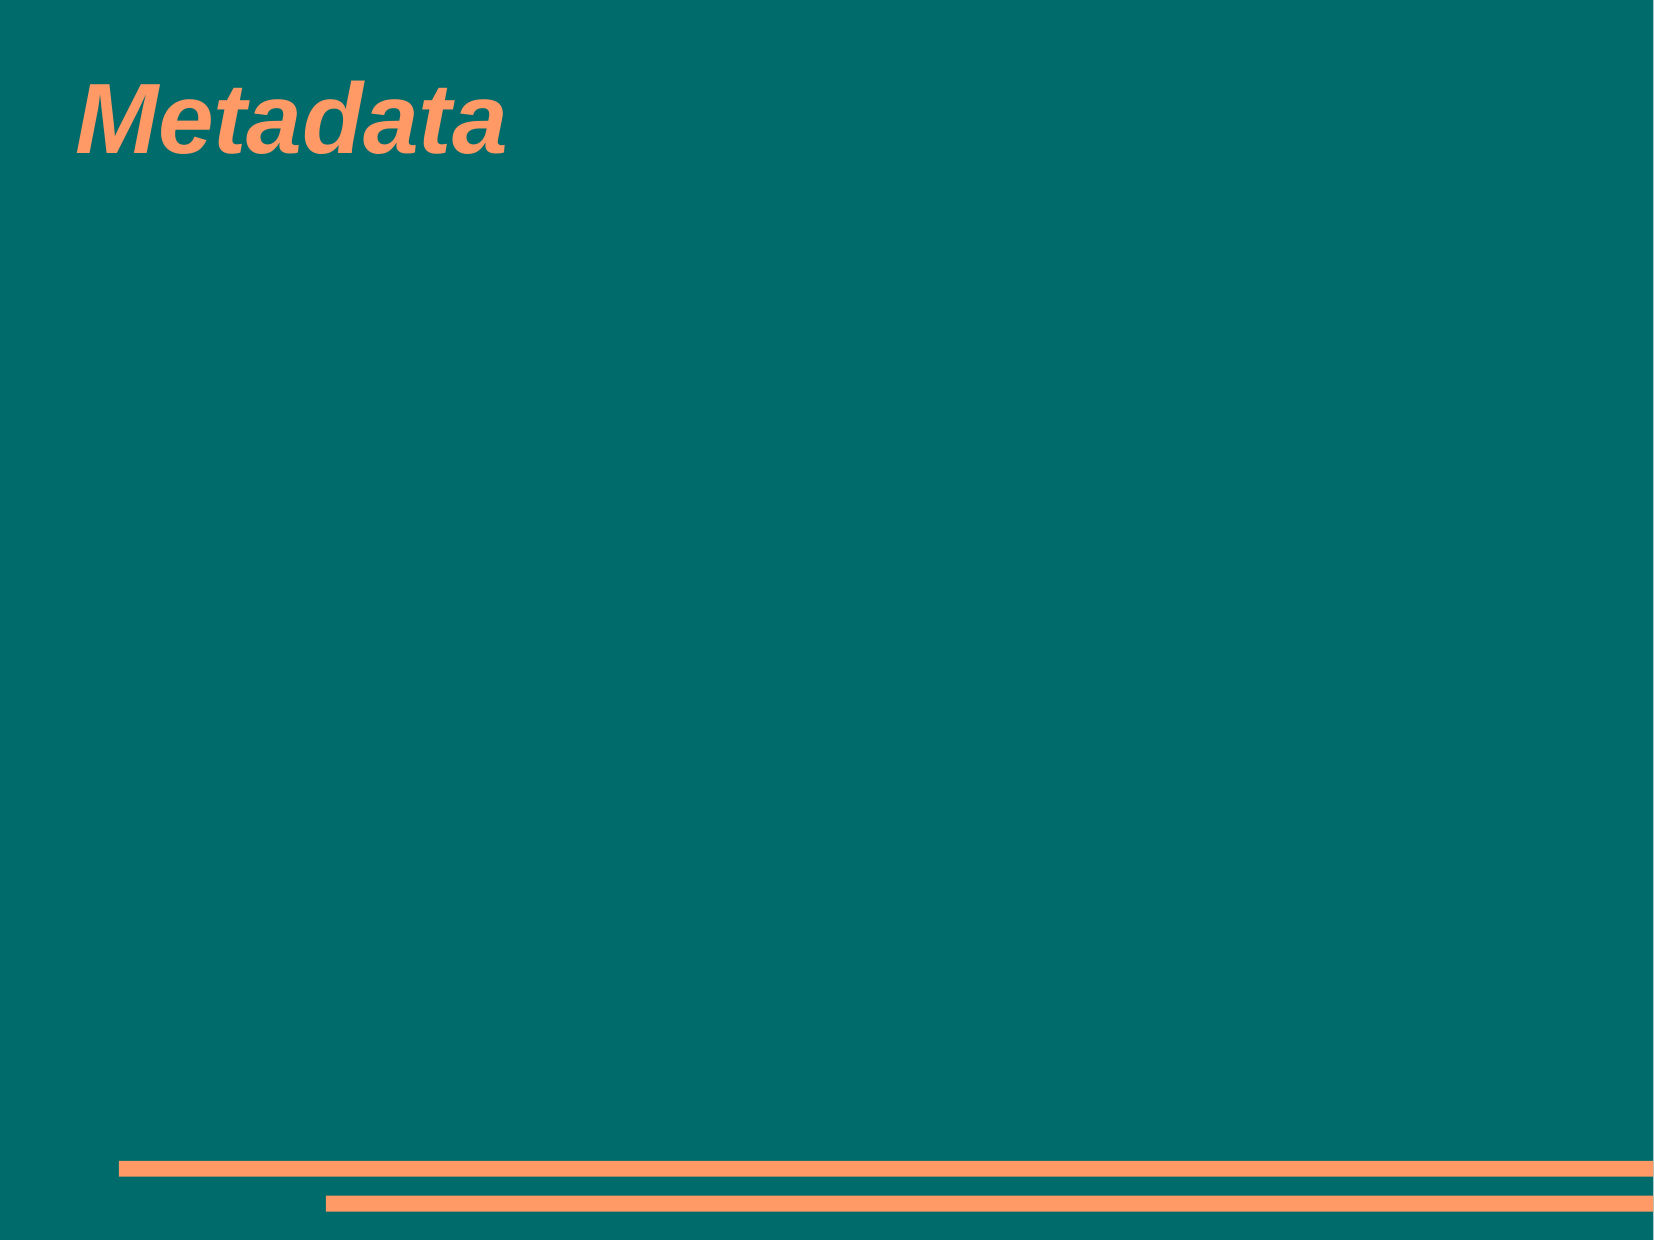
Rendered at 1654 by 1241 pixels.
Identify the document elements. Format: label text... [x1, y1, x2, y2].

title Metadata [75, 15, 1576, 223]
